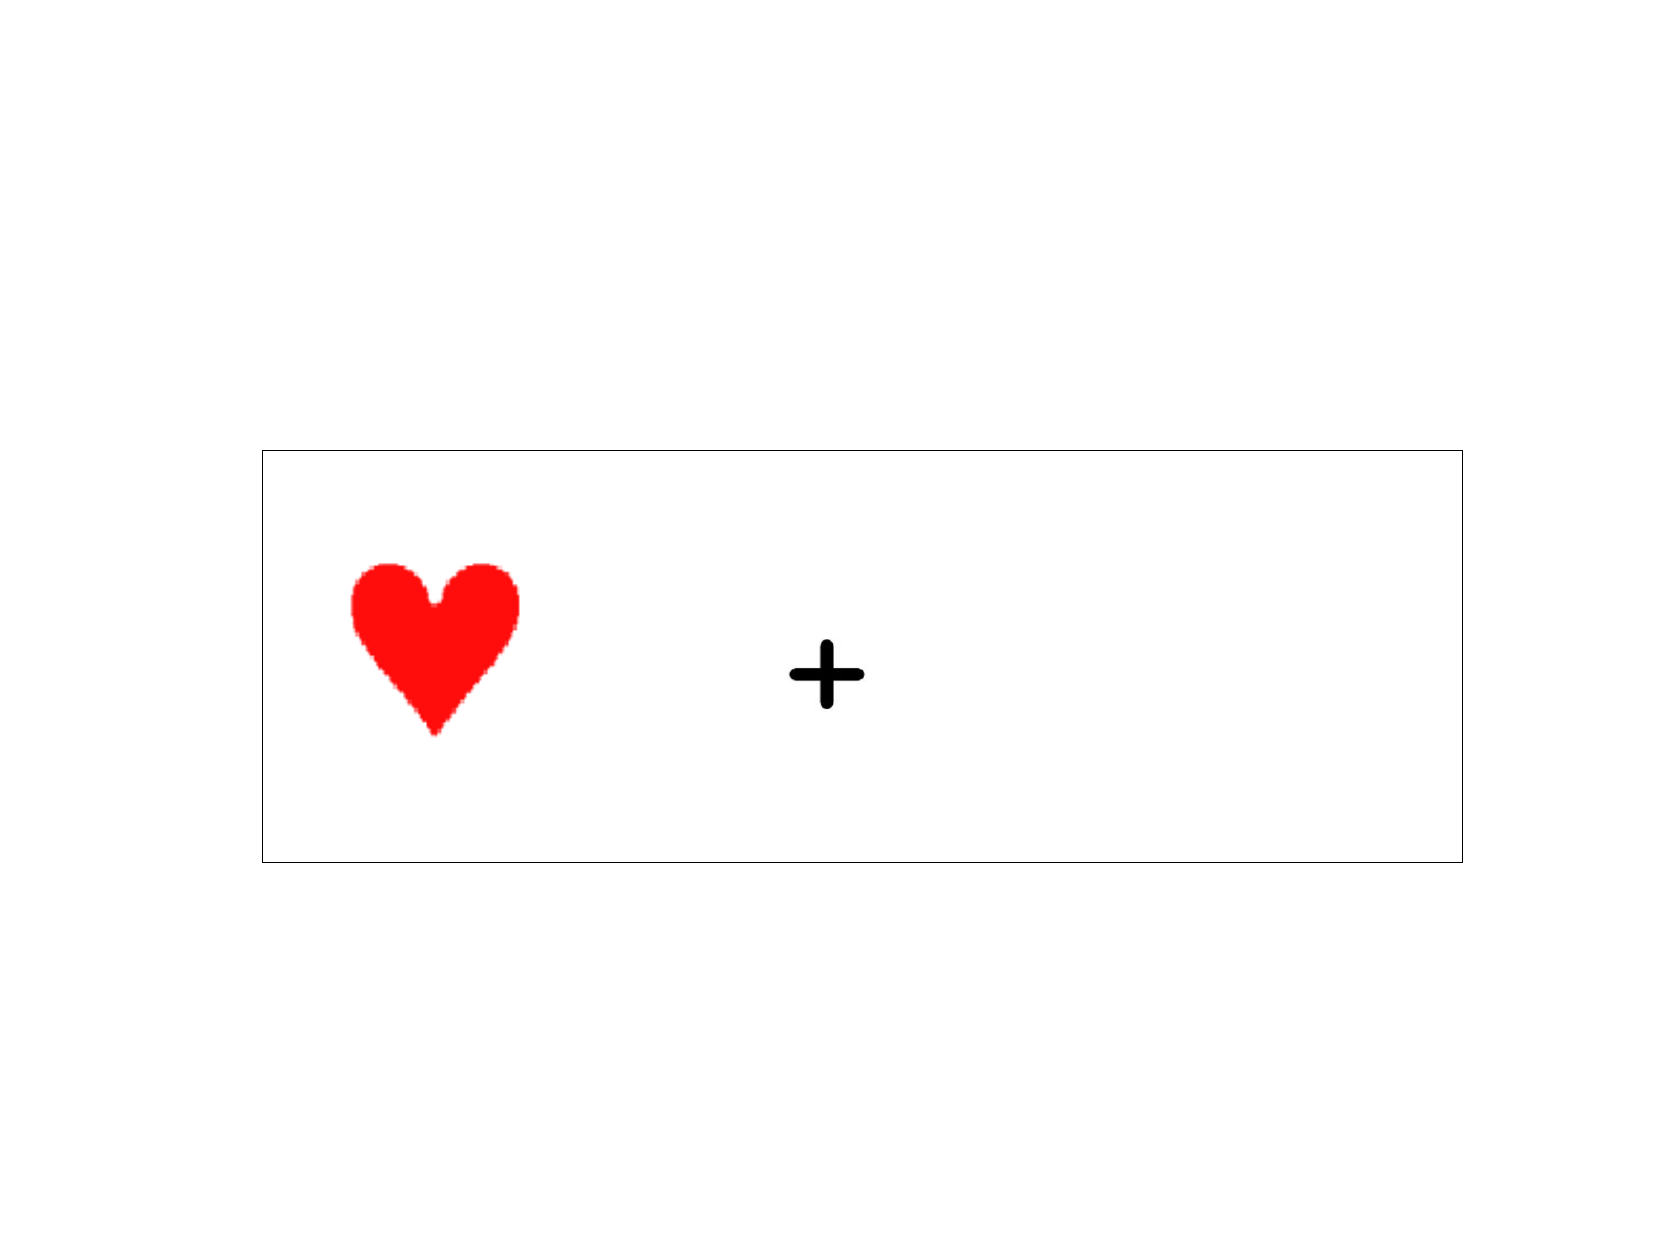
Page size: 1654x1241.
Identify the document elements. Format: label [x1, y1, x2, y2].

text_box [262, 450, 1463, 863]
picture [341, 562, 526, 746]
picture [787, 637, 868, 712]
